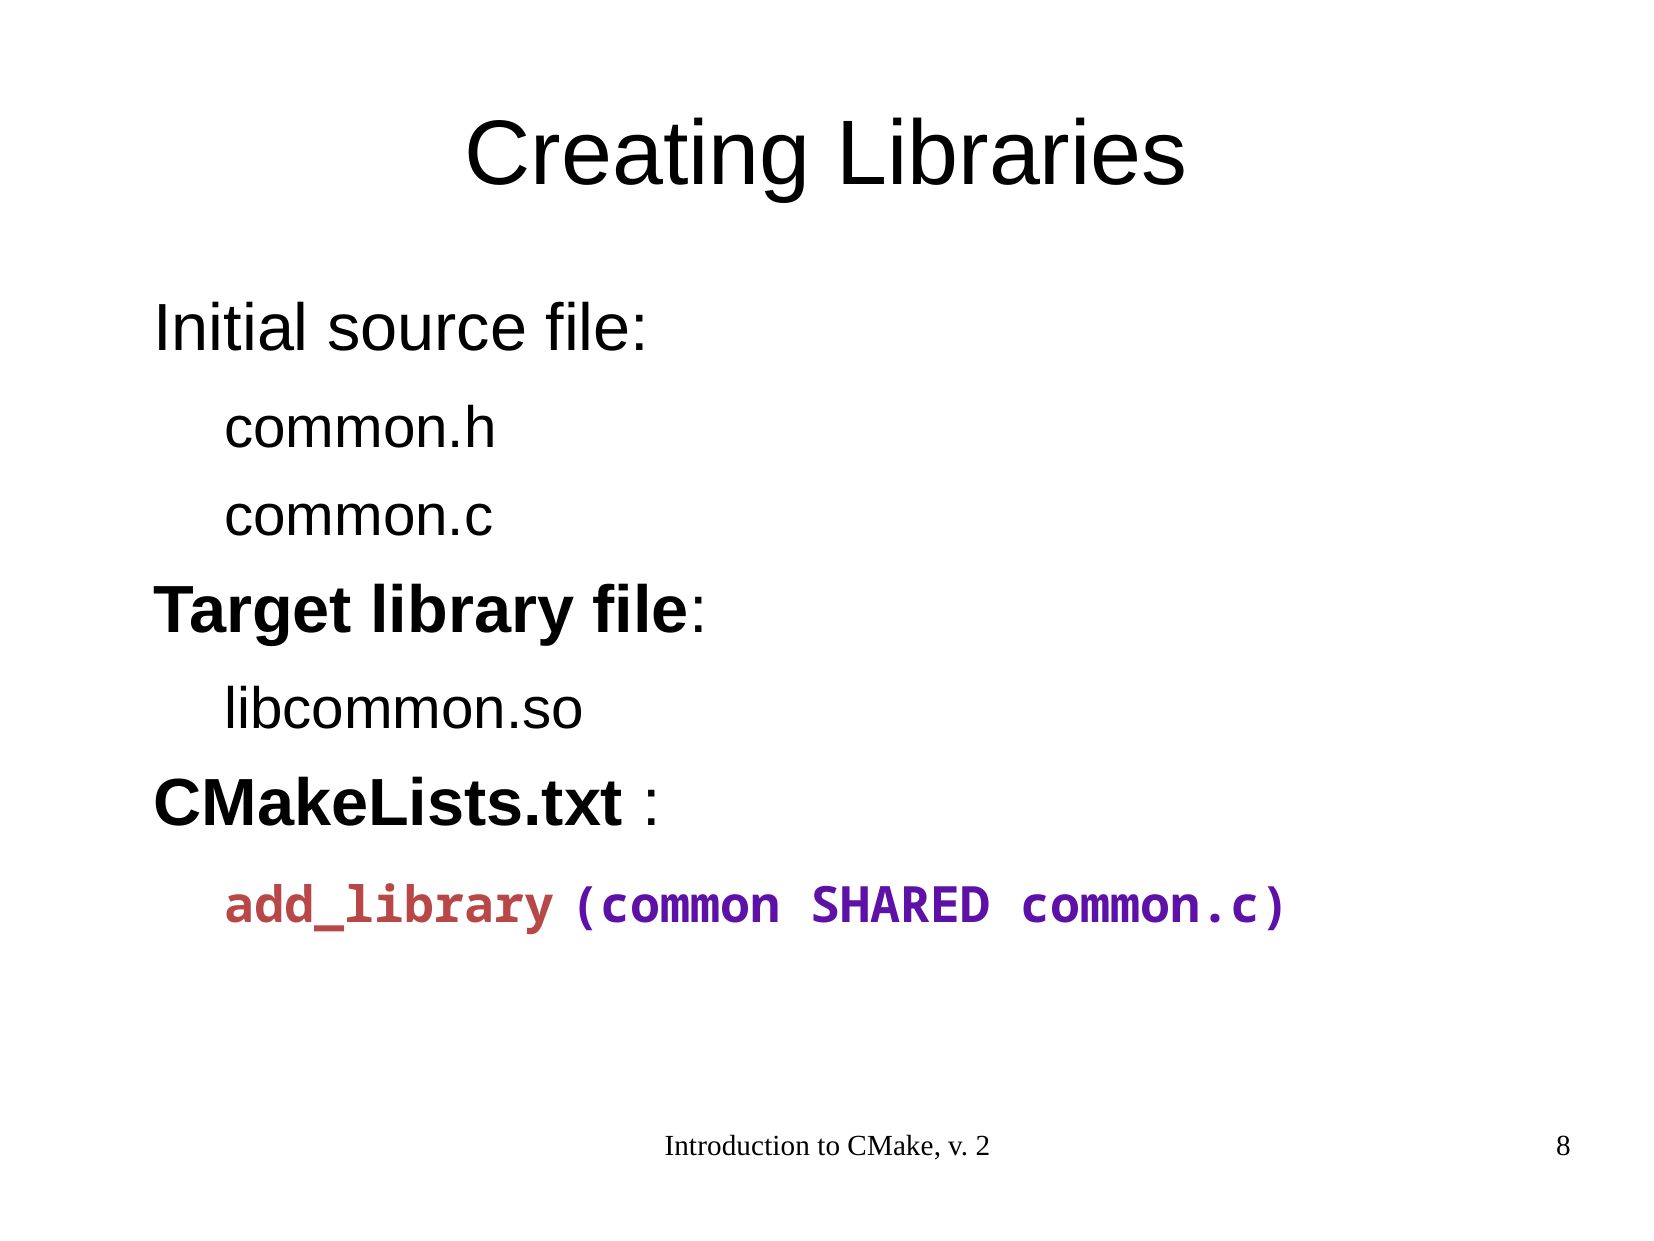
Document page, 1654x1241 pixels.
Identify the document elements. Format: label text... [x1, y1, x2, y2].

list Initial source file: common.h common.c Target library file: libcommon.so CMakeLists.txt : add_library (common SHARED common.c) [82, 290, 1571, 1109]
title Creating Libraries [82, 49, 1571, 257]
